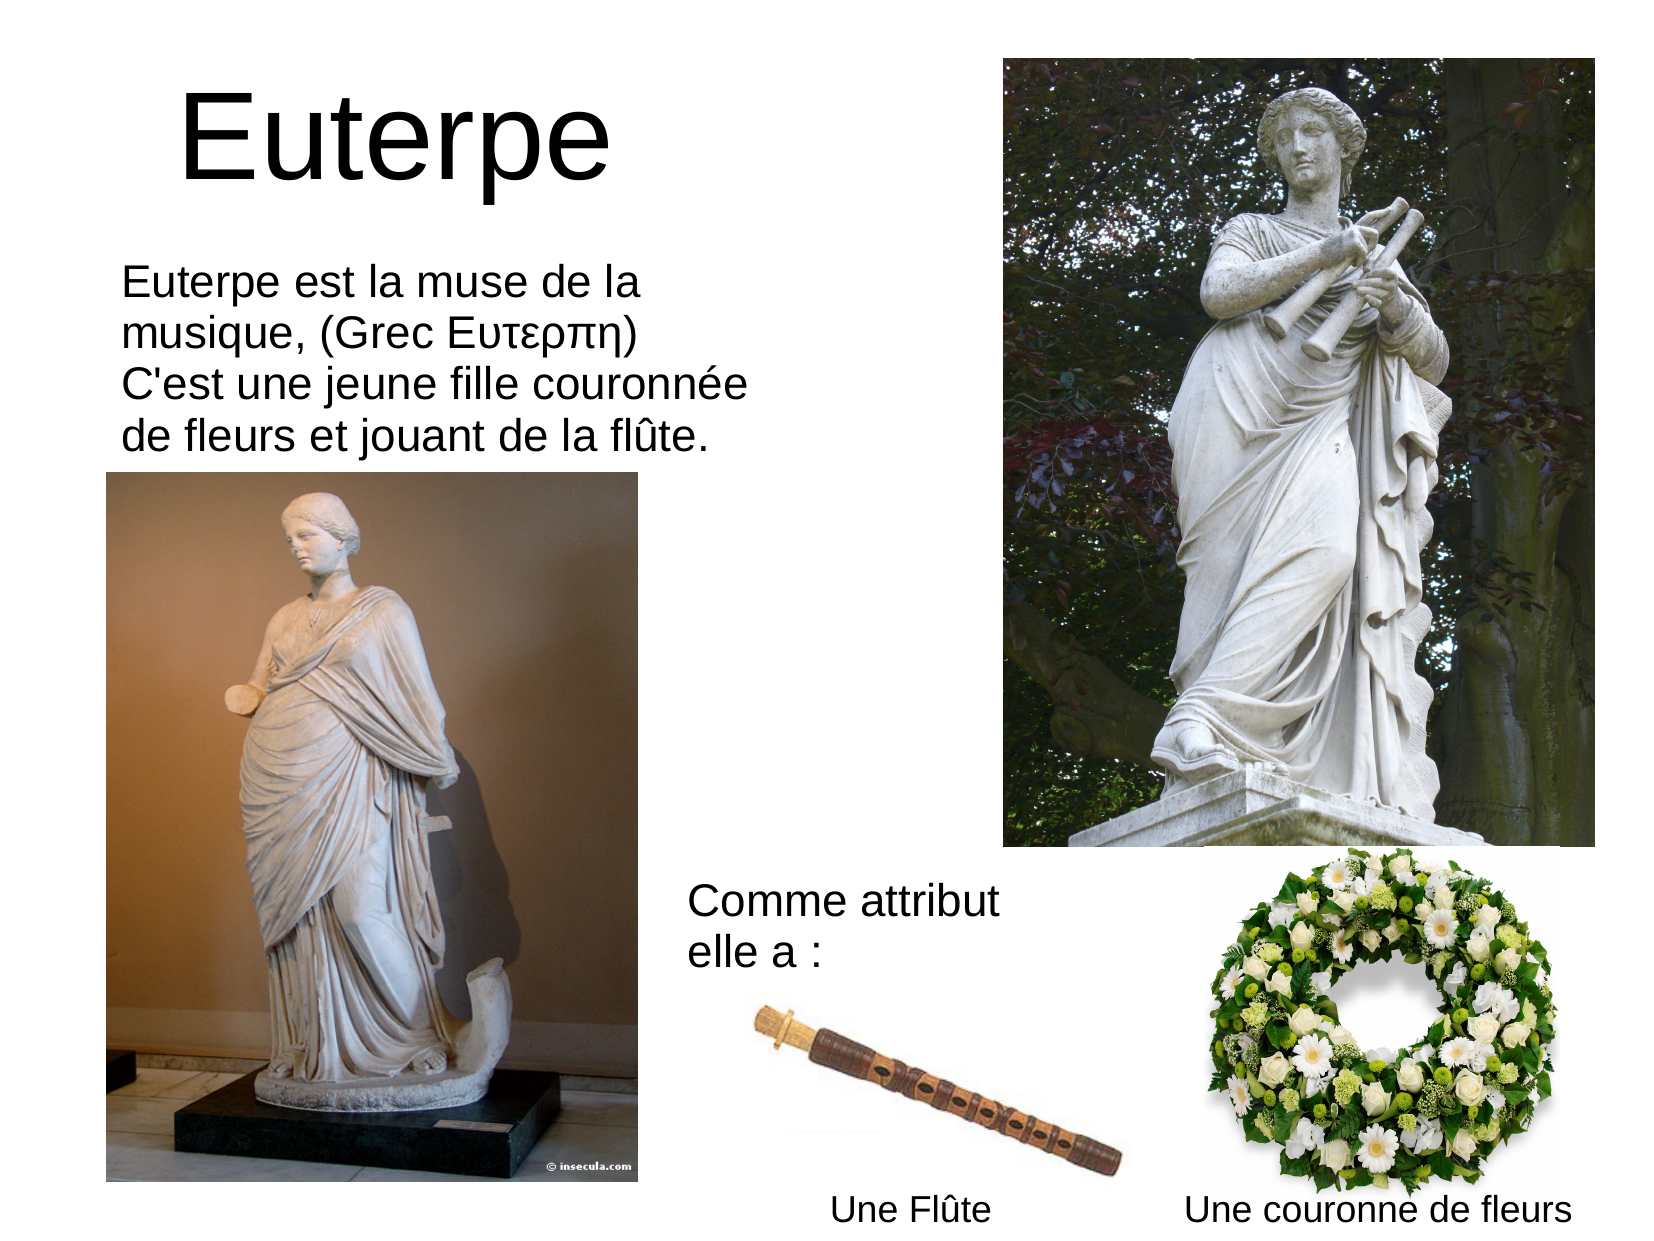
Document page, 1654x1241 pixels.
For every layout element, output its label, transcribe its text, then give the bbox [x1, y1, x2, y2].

picture [106, 579, 638, 1182]
text_box Une couronne de fleurs [1169, 1181, 1619, 1238]
text_box Euterpe est la muse de la musique, (Grec Ευτερπη) C'est une jeune fille couronnée de fleurs et jouant de la flûte. [106, 248, 768, 579]
text_box Comme attribut elle a : [673, 867, 1040, 1040]
text_box Euterpe [153, 59, 638, 214]
picture [743, 992, 1134, 1193]
text_box Une Flûte [814, 1181, 1134, 1238]
picture [1003, 58, 1595, 1181]
